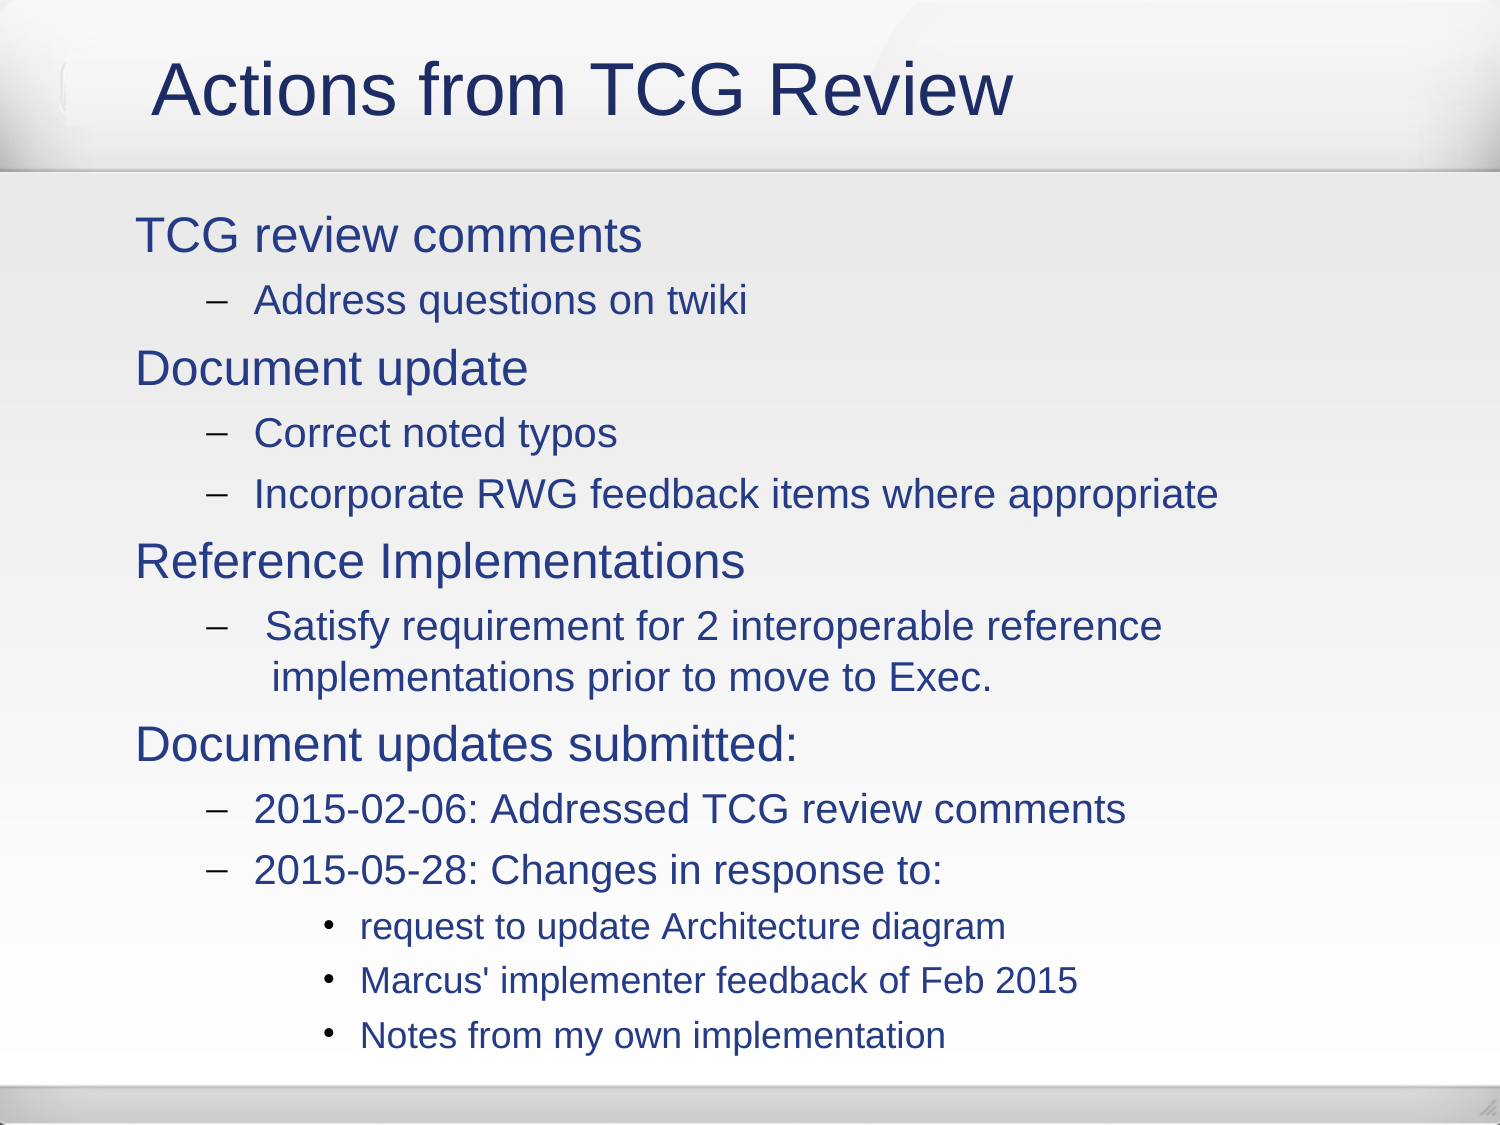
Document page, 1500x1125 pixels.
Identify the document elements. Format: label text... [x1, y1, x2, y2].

list TCG review comments Address questions on twiki Document update Correct noted typos Incorporate RWG feedback items where appropriate Reference Implementations Satisfy requirement for 2 interoperable reference implementations prior to move to Exec. Document updates submitted: 2015-02-06: Addressed TCG review comments 2015-05-28: Changes in response to: request to update Architecture diagram Marcus' implementer feedback of Feb 2015 Notes from my own implementation [120, 195, 1388, 1081]
picture [0, 0, 1500, 1125]
title Actions from TCG Review [137, 28, 1399, 139]
